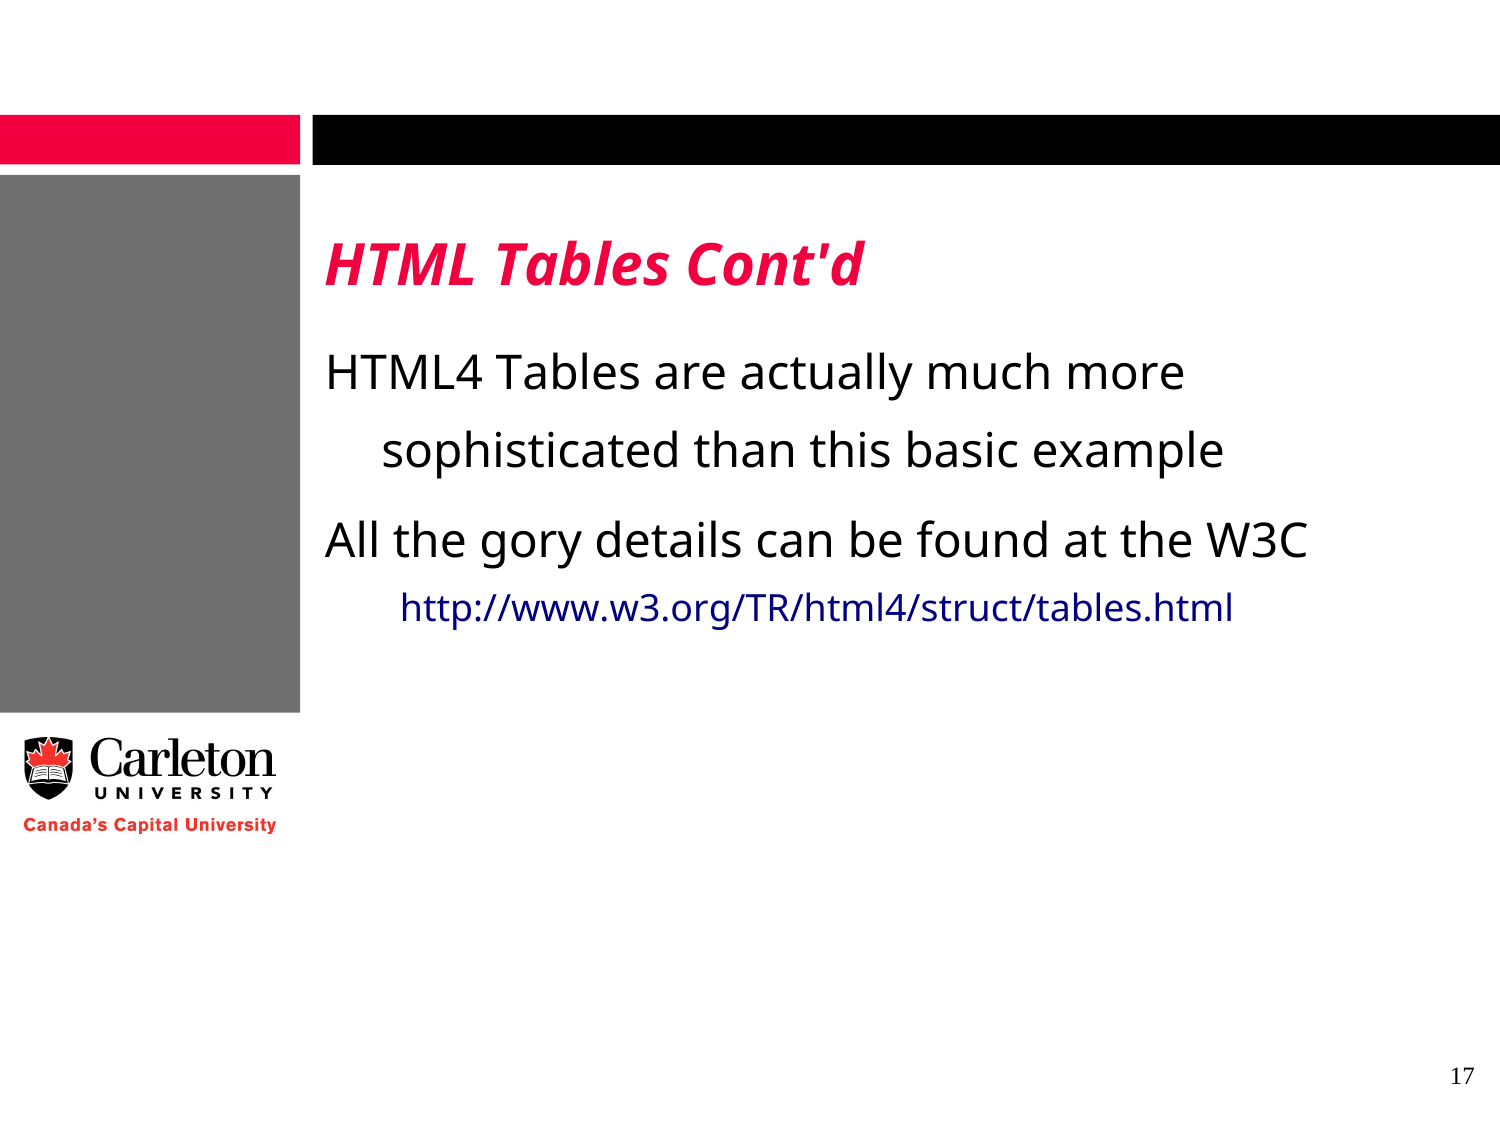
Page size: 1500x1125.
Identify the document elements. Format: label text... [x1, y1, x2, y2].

title HTML Tables Cont'd [324, 194, 1450, 324]
list HTML4 Tables are actually much more sophisticated than this basic example All the gory details can be found at the W3C http://www.w3.org/TR/html4/struct/tables.html [324, 324, 1450, 589]
picture [24, 737, 276, 834]
